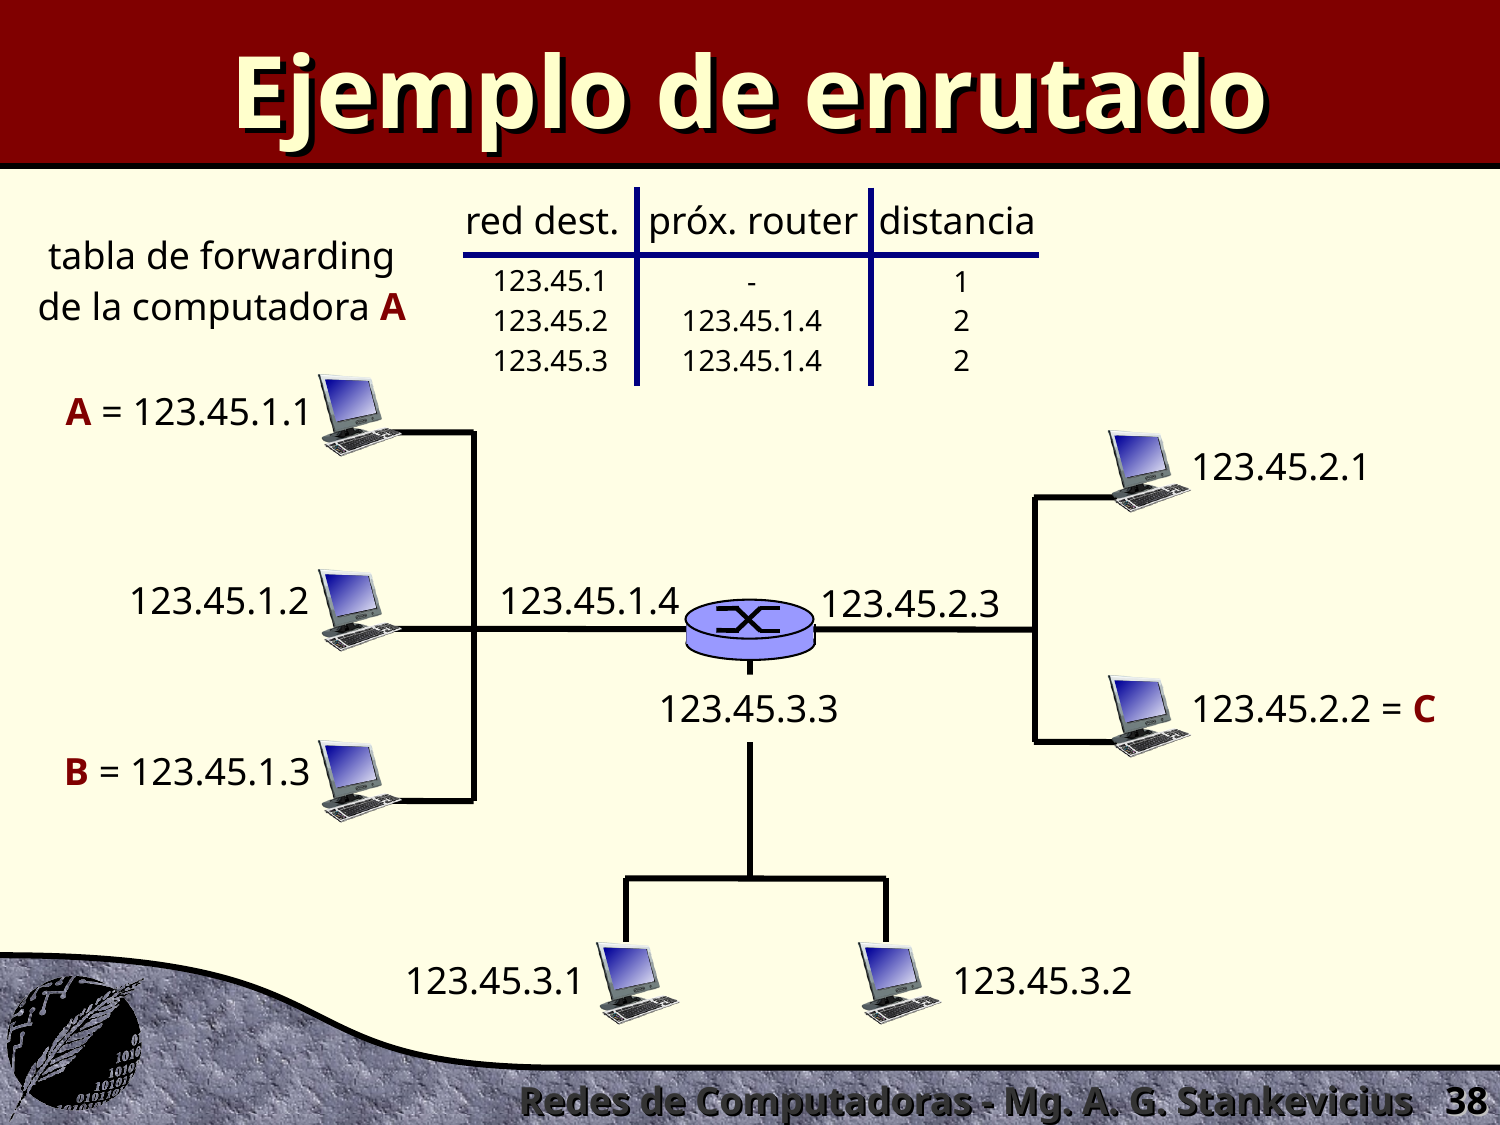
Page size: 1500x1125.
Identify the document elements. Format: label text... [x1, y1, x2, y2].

text_box [1114, 435, 1166, 478]
text_box 123.45.3.3 [643, 674, 857, 742]
text_box B = 123.45.1.3 [49, 738, 315, 806]
text_box 123.45.1 123.45.2 123.45.3 [477, 253, 624, 391]
text_box distancia [863, 187, 873, 252]
text_box [603, 947, 655, 990]
text_box 123.45.2.2 = C [1211, 675, 1454, 743]
text_box red dest. [450, 187, 633, 255]
picture [1105, 426, 1211, 519]
text_box - 123.45.1.4 123.45.1.4 [666, 253, 834, 391]
title Ejemplo de enrutado [15, 5, 1485, 160]
text_box tabla de forwarding de la computadora A [23, 222, 411, 342]
text_box A = 123.45.1.1 [50, 378, 315, 446]
text_box distancia [874, 187, 1051, 255]
text_box 123.45.3.2 [962, 947, 1150, 1015]
text_box próx. router [640, 187, 863, 252]
picture [1047, 1100, 1054, 1110]
text_box 123.45.3.1 [390, 947, 593, 1015]
picture [593, 938, 700, 1031]
text_box 123.45.1.2 [114, 566, 315, 635]
text_box [325, 379, 377, 422]
picture [855, 938, 962, 1031]
text_box 123.45.1.4 [484, 566, 691, 635]
picture [315, 736, 422, 829]
picture [315, 370, 422, 463]
picture [1105, 671, 1211, 764]
text_box [325, 745, 377, 788]
text_box 1 2 2 [938, 253, 986, 391]
text_box [686, 599, 815, 660]
picture [0, 959, 1500, 1125]
text_box 123.45.2.1 [1211, 433, 1383, 501]
text_box [1114, 680, 1166, 723]
text_box 123.45.2.3 [805, 570, 1018, 638]
picture [790, 1100, 795, 1110]
text_box [865, 947, 917, 990]
text_box [325, 574, 377, 617]
picture [315, 565, 422, 658]
